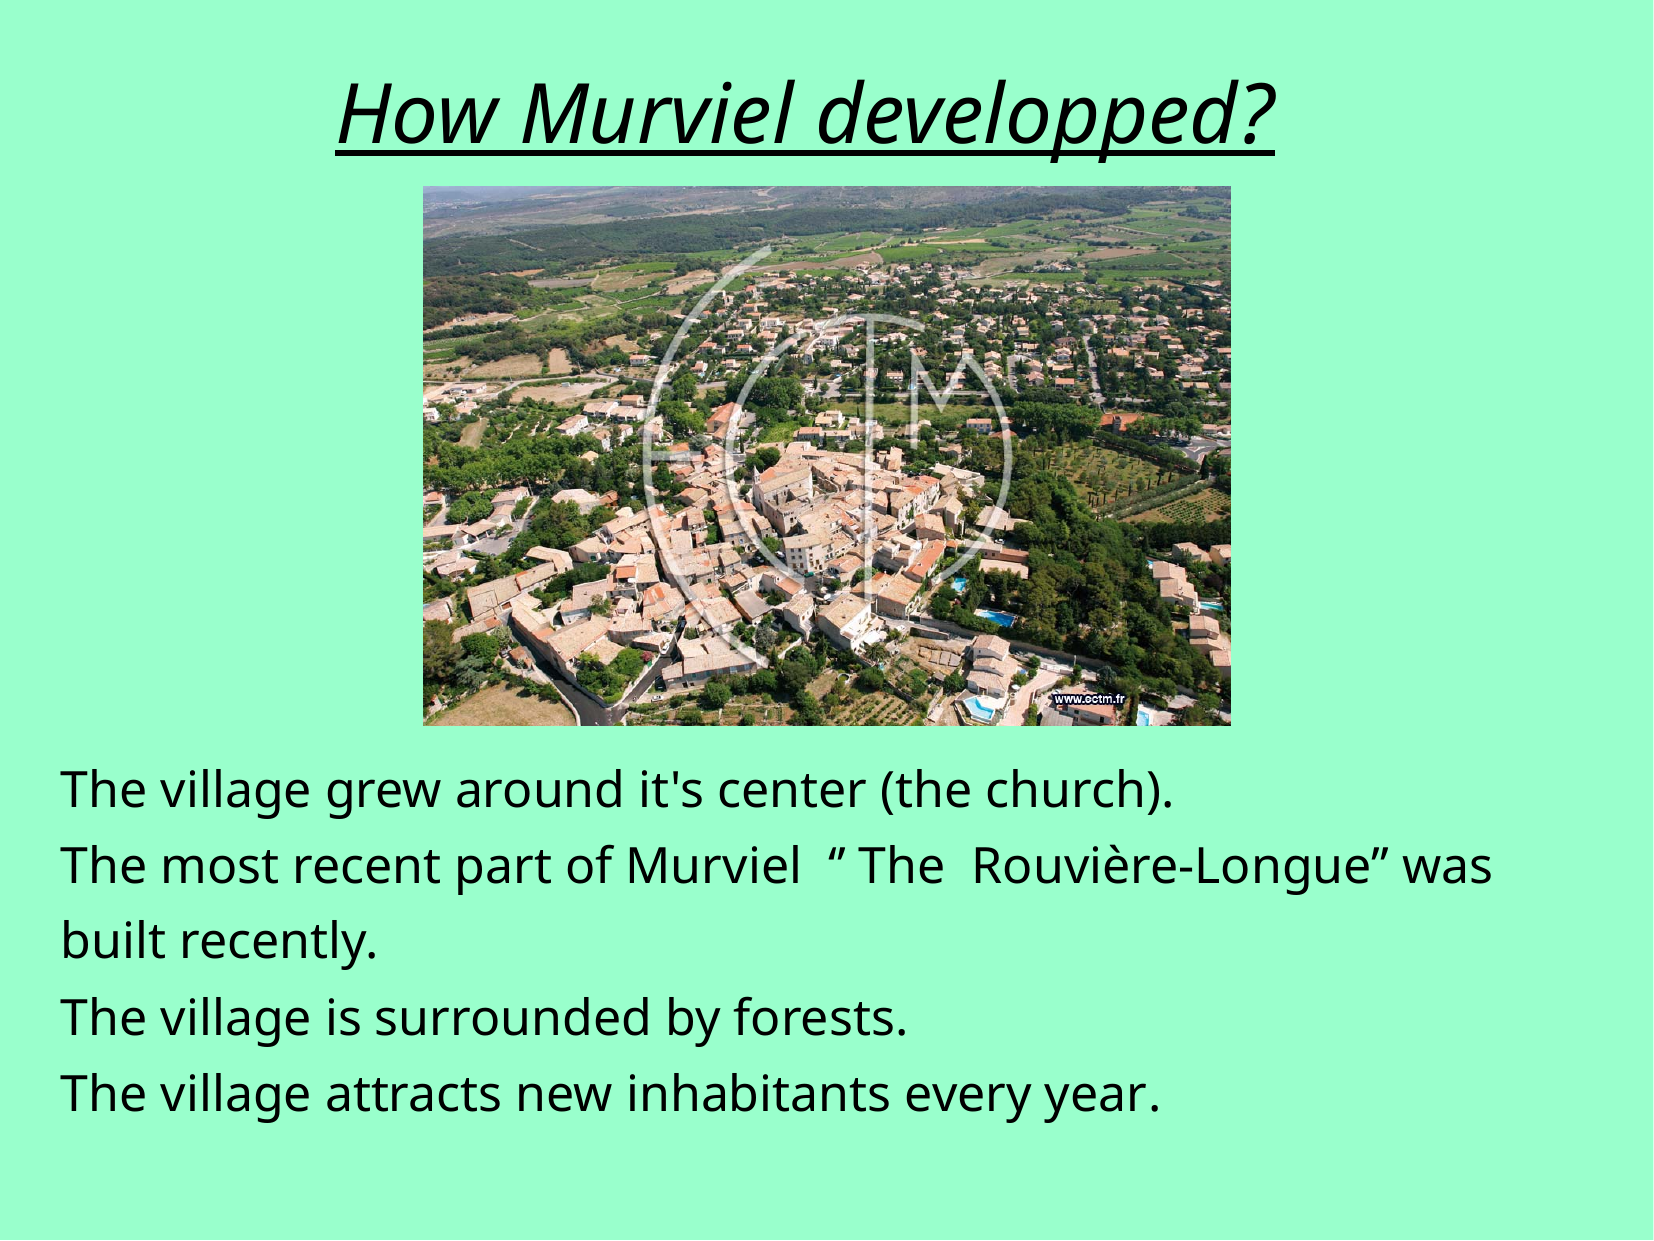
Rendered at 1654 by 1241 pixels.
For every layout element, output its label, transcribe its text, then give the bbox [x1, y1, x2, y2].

title How Murviel developped? [61, 8, 1550, 216]
picture [423, 186, 1231, 726]
list The village grew around it's center (the church). The most recent part of Murviel ‘’ The Rouvière-Longue’’ was built recently. The village is surrounded by forests. The village attracts new inhabitants every year. [45, 750, 1642, 1215]
